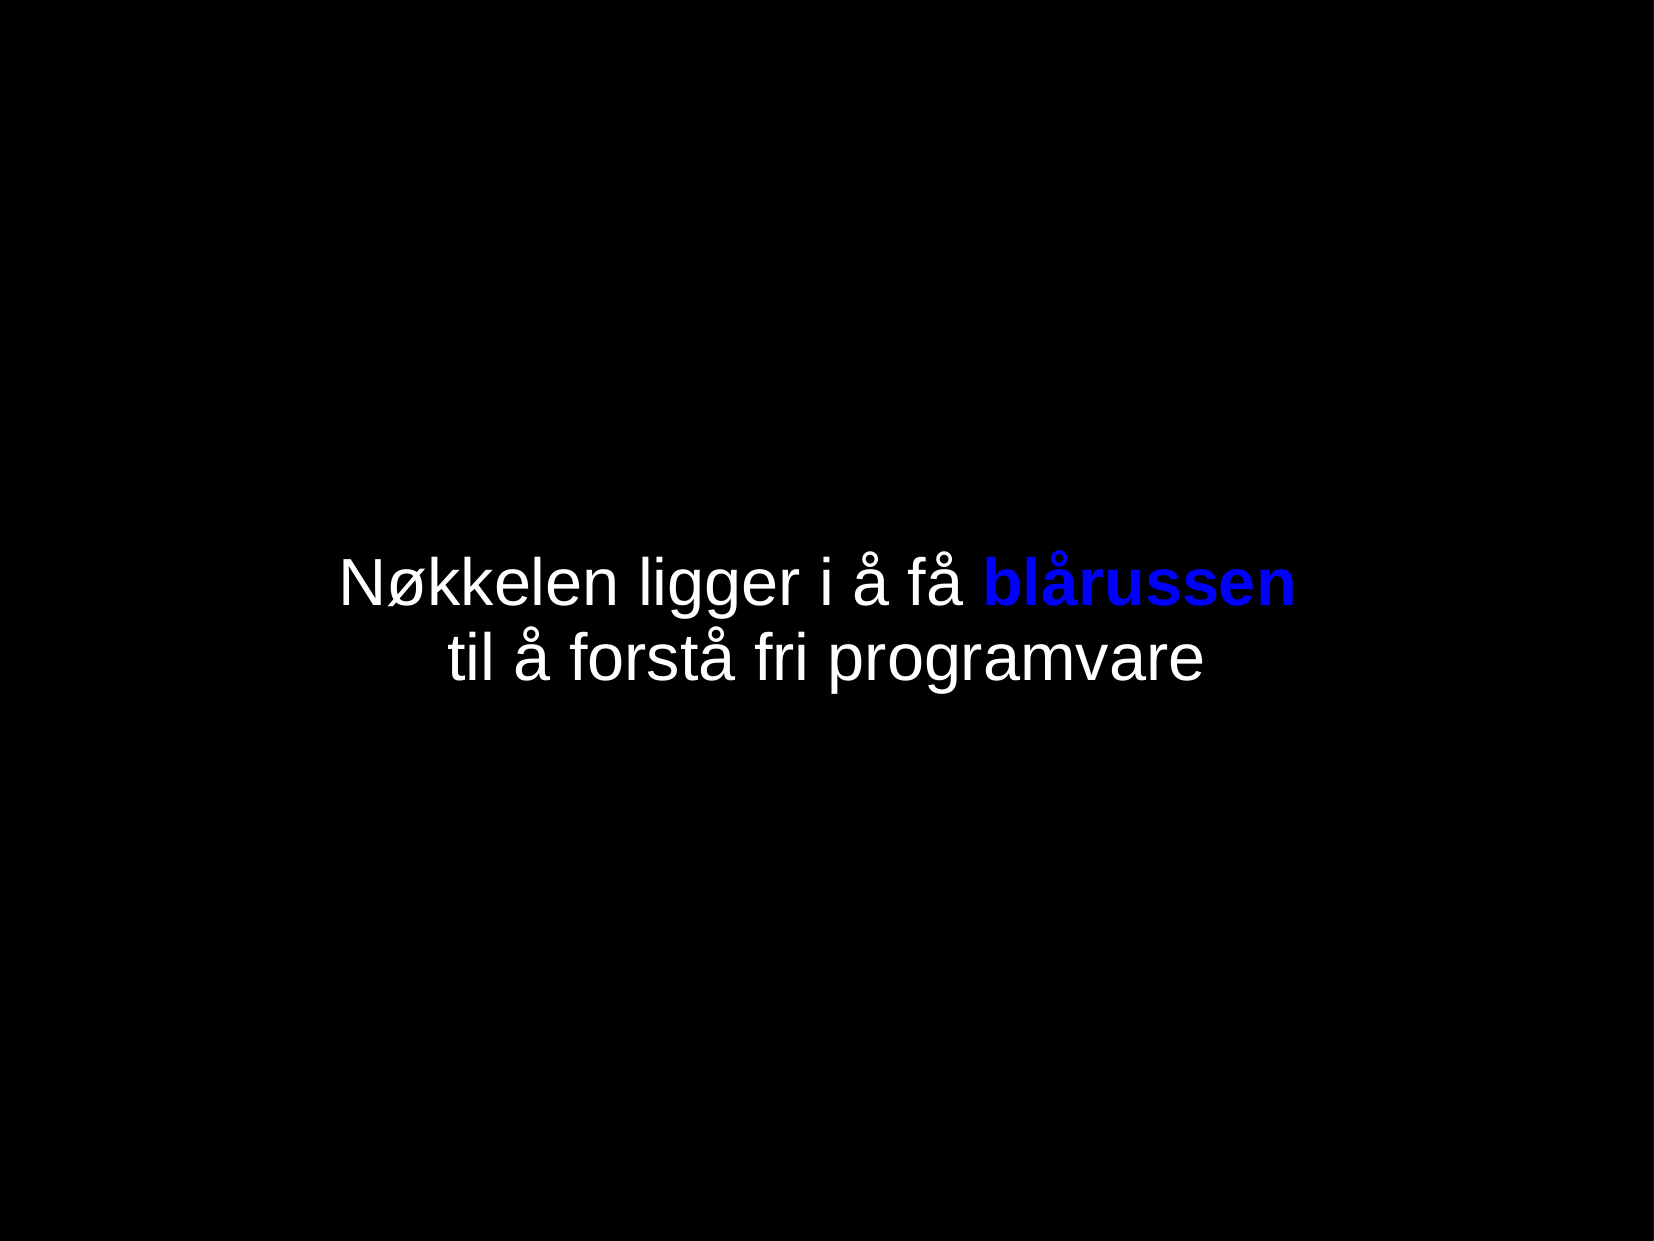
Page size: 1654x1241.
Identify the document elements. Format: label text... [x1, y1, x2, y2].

subtitle Nøkkelen ligger i å få blårussen til å forstå fri programvare [82, 0, 1571, 1241]
